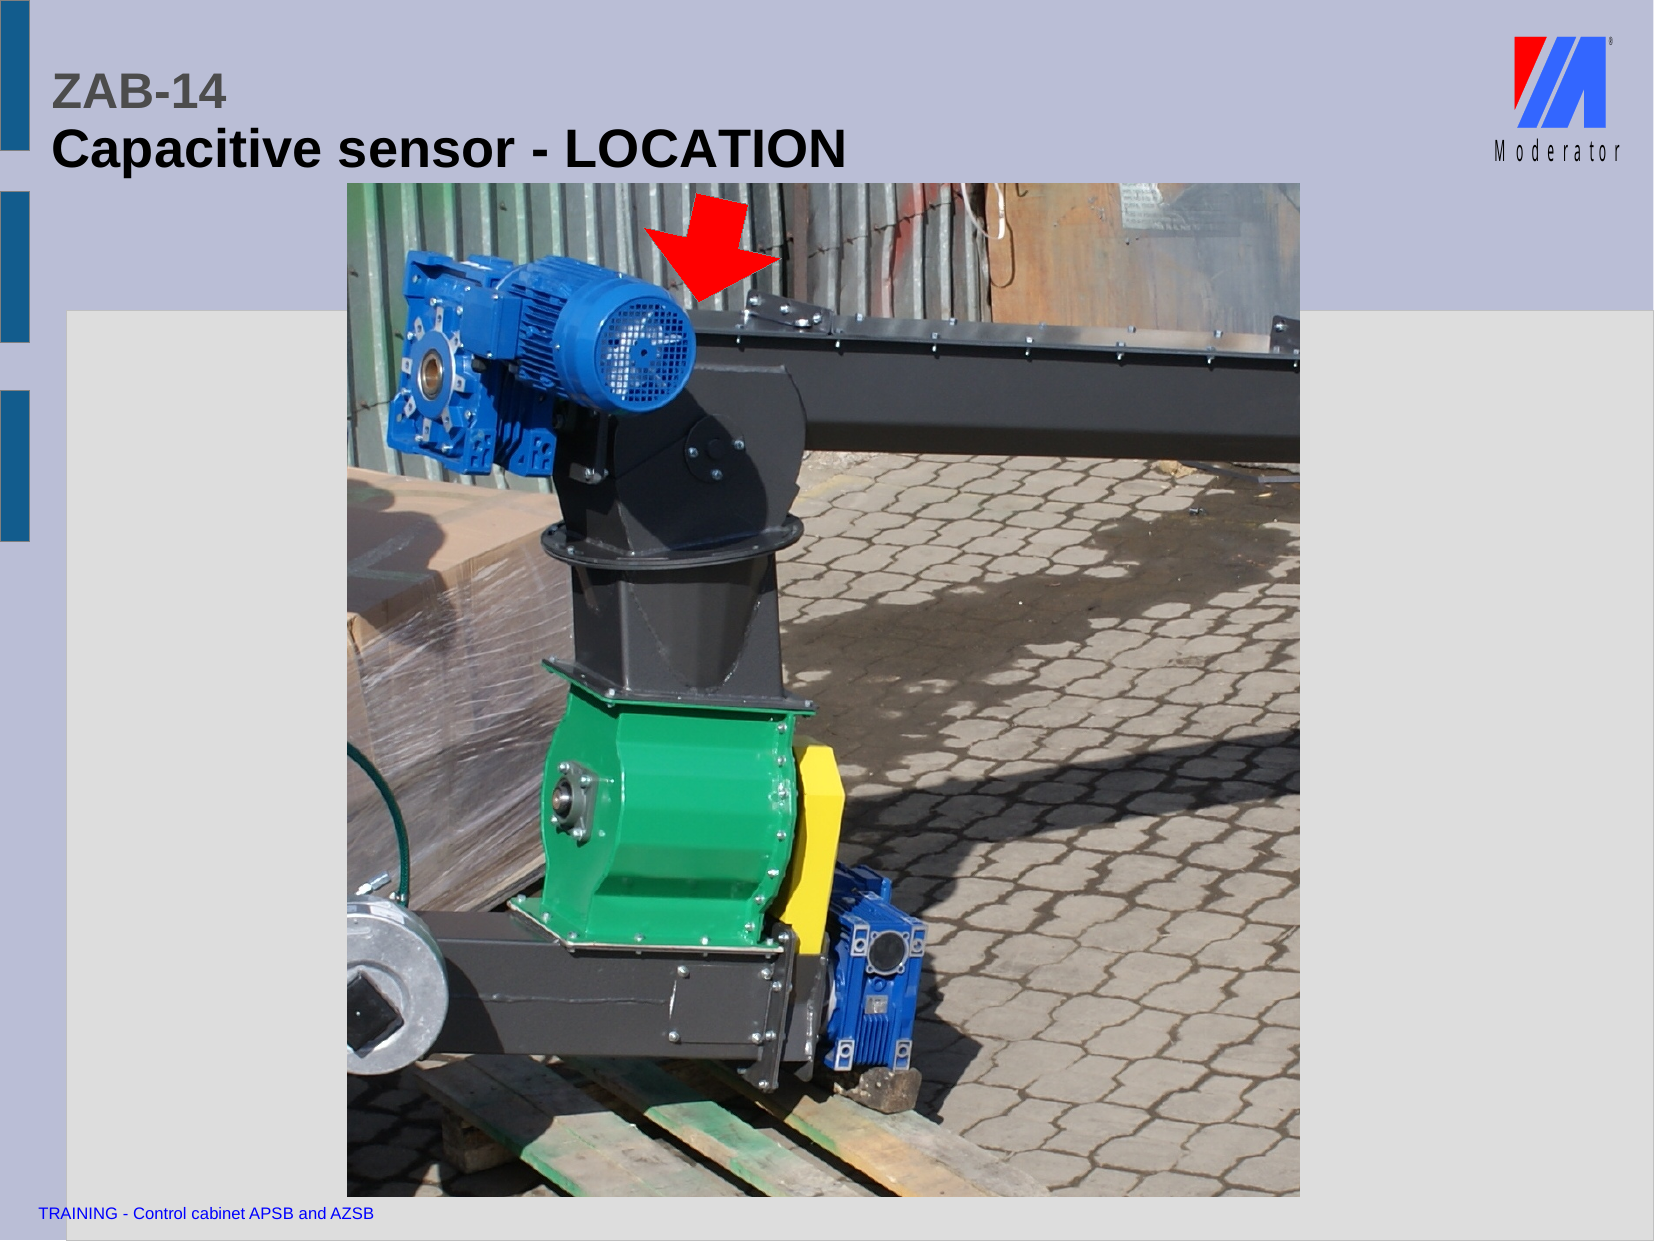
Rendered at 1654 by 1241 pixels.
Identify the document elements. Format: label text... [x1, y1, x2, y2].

picture [1492, 33, 1635, 167]
title ZAB-14 Capacitive sensor - LOCATION [51, 47, 1540, 196]
picture [347, 183, 1300, 1197]
text_box TRAINING - Control cabinet APSB and AZSB [23, 1197, 1134, 1231]
text_box [643, 192, 782, 303]
